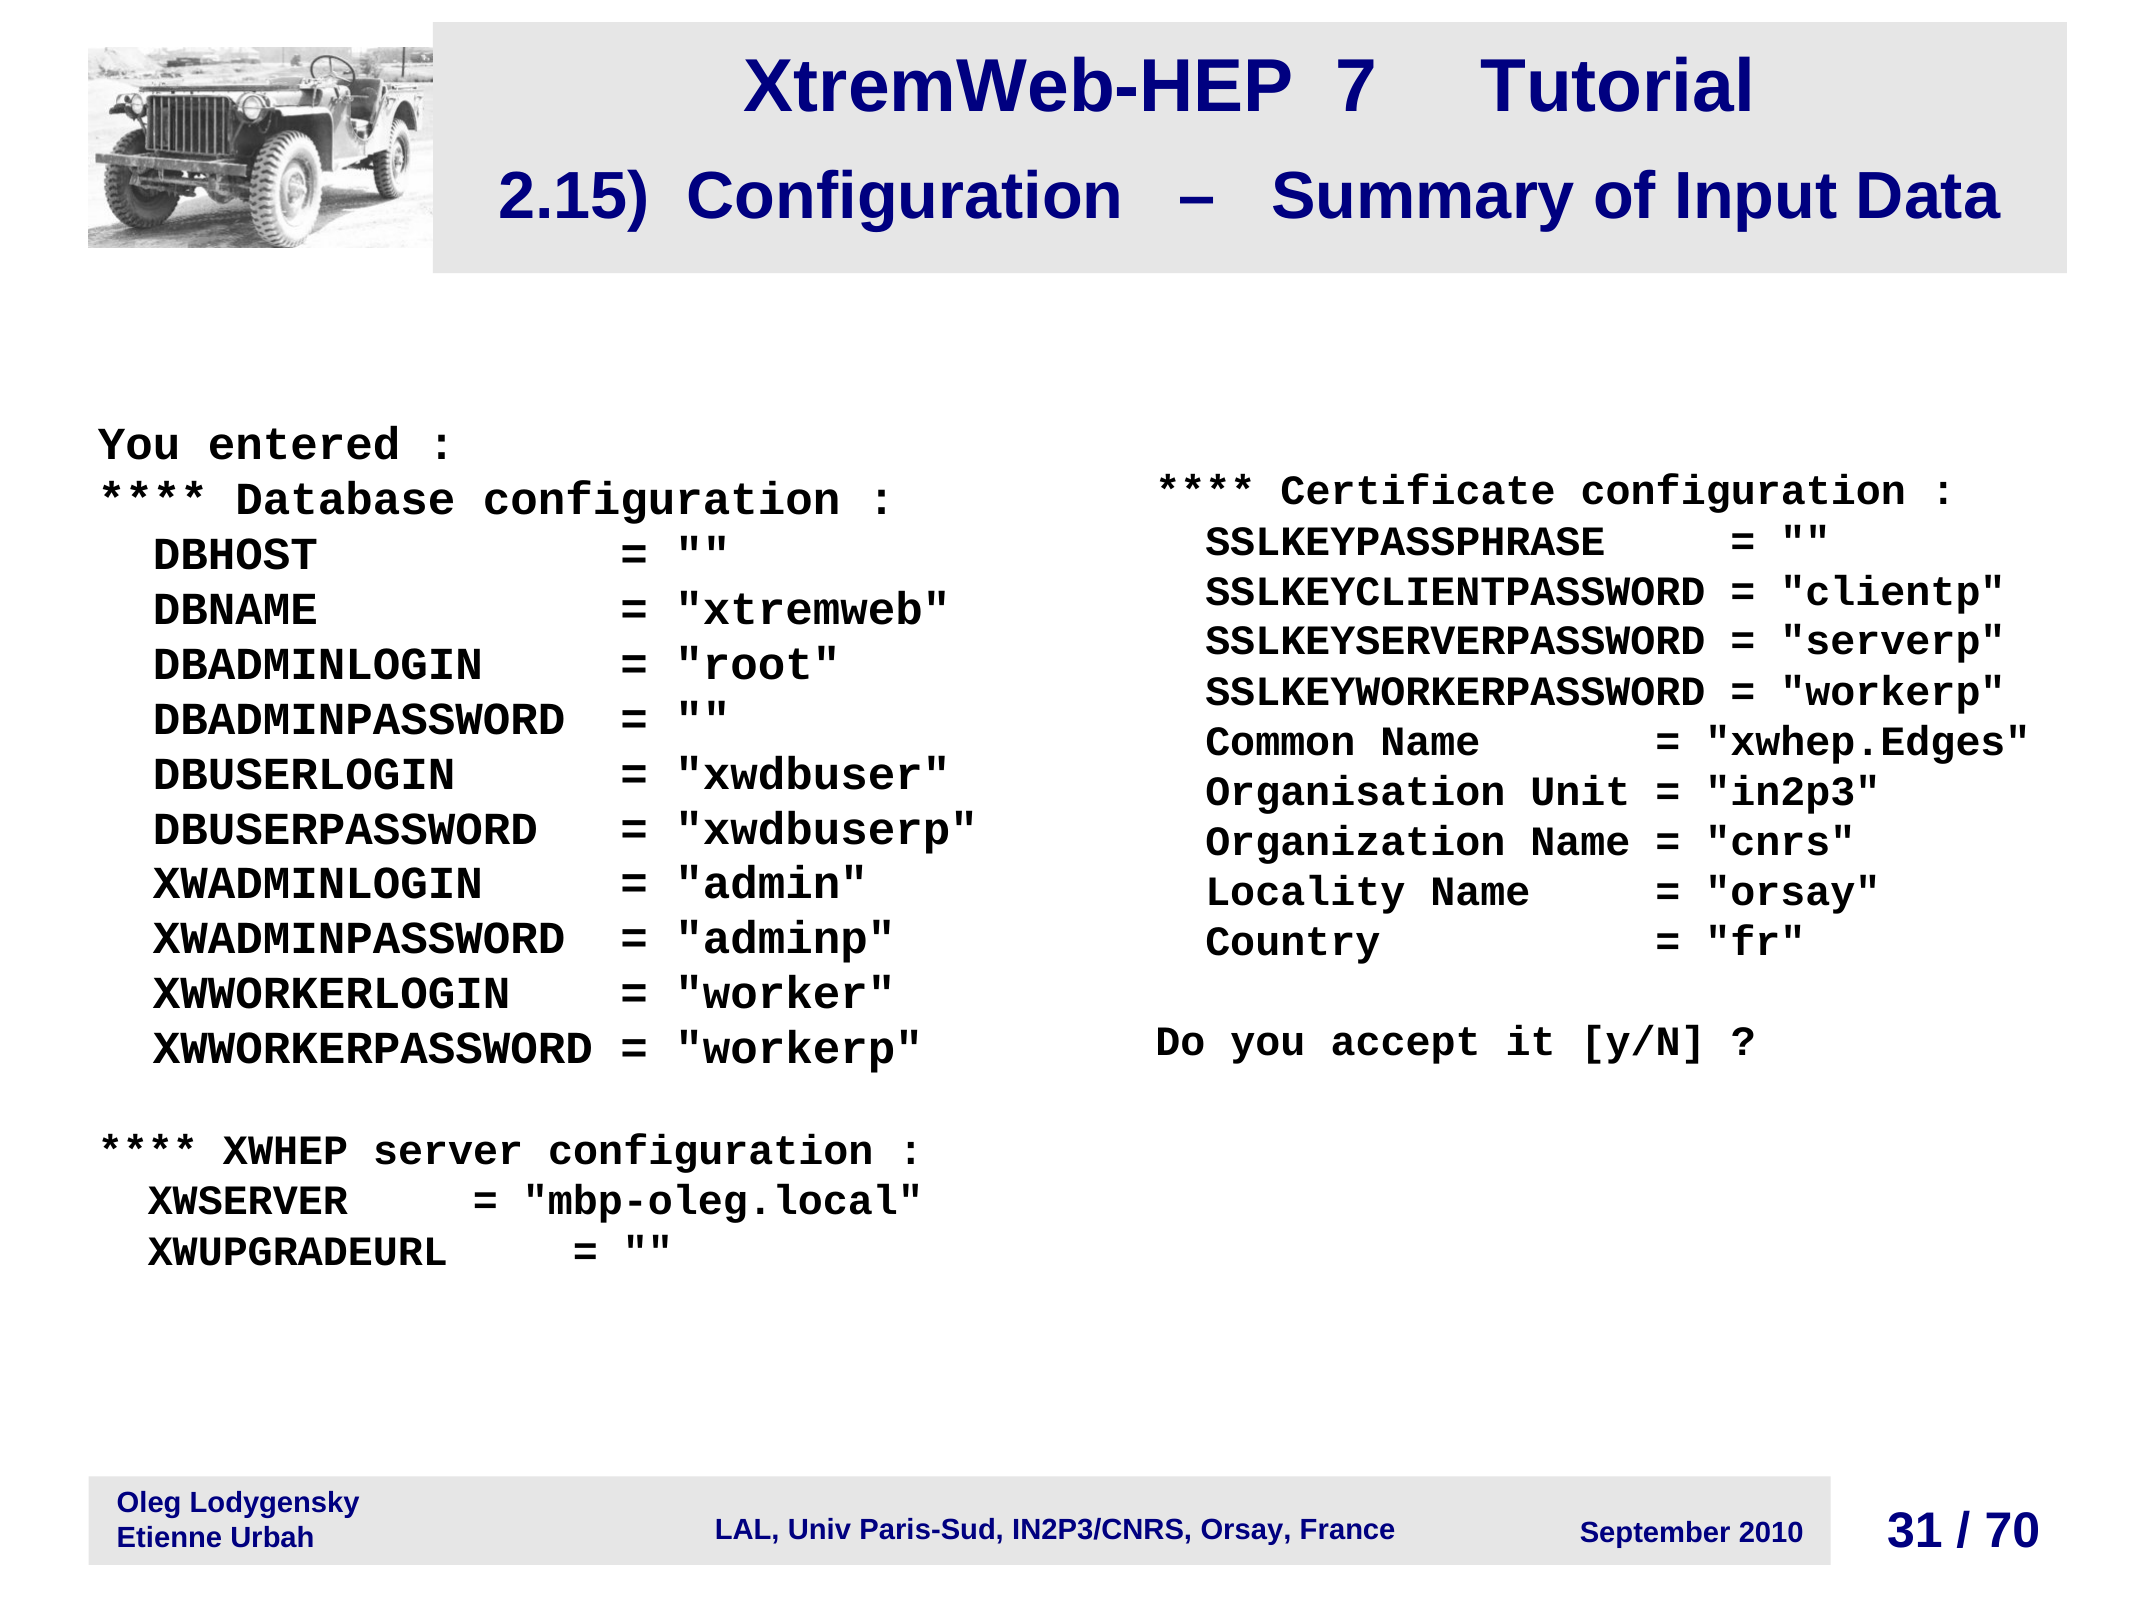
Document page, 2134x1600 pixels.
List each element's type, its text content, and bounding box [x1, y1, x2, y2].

picture [88, 47, 433, 248]
text_box You entered : **** Database configuration : DBHOST = "" DBNAME = "xtremweb" DBADMINLOGIN = "root" DBADMINPASSWORD = "" DBUSERLOGIN = "xwdbuser" DBUSERPASSWORD = "xwdbuserp" XWADMINLOGIN = "admin" XWADMINPASSWORD = "adminp" XWWORKERLOGIN = "worker" XWWORKERPASSWORD = "workerp" **** XWHEP server configuration : XWSERVER = "mbp-oleg.local" XWUPGRADEURL = "" [88, 413, 1010, 1329]
text_box **** Certificate configuration : SSLKEYPASSPHRASE = "" SSLKEYCLIENTPASSWORD = "clientp" SSLKEYSERVERPASSWORD = "serverp" SSLKEYWORKERPASSWORD = "workerp" Common Name = "xwhep.Edges" Organisation Unit = "in2p3" Organization Name = "cnrs" Locality Name = "orsay" Country = "fr" Do you accept it [y/N] ? [1146, 413, 2067, 1460]
title 2.15) Configuration – Summary of Input Data [442, 118, 2067, 266]
